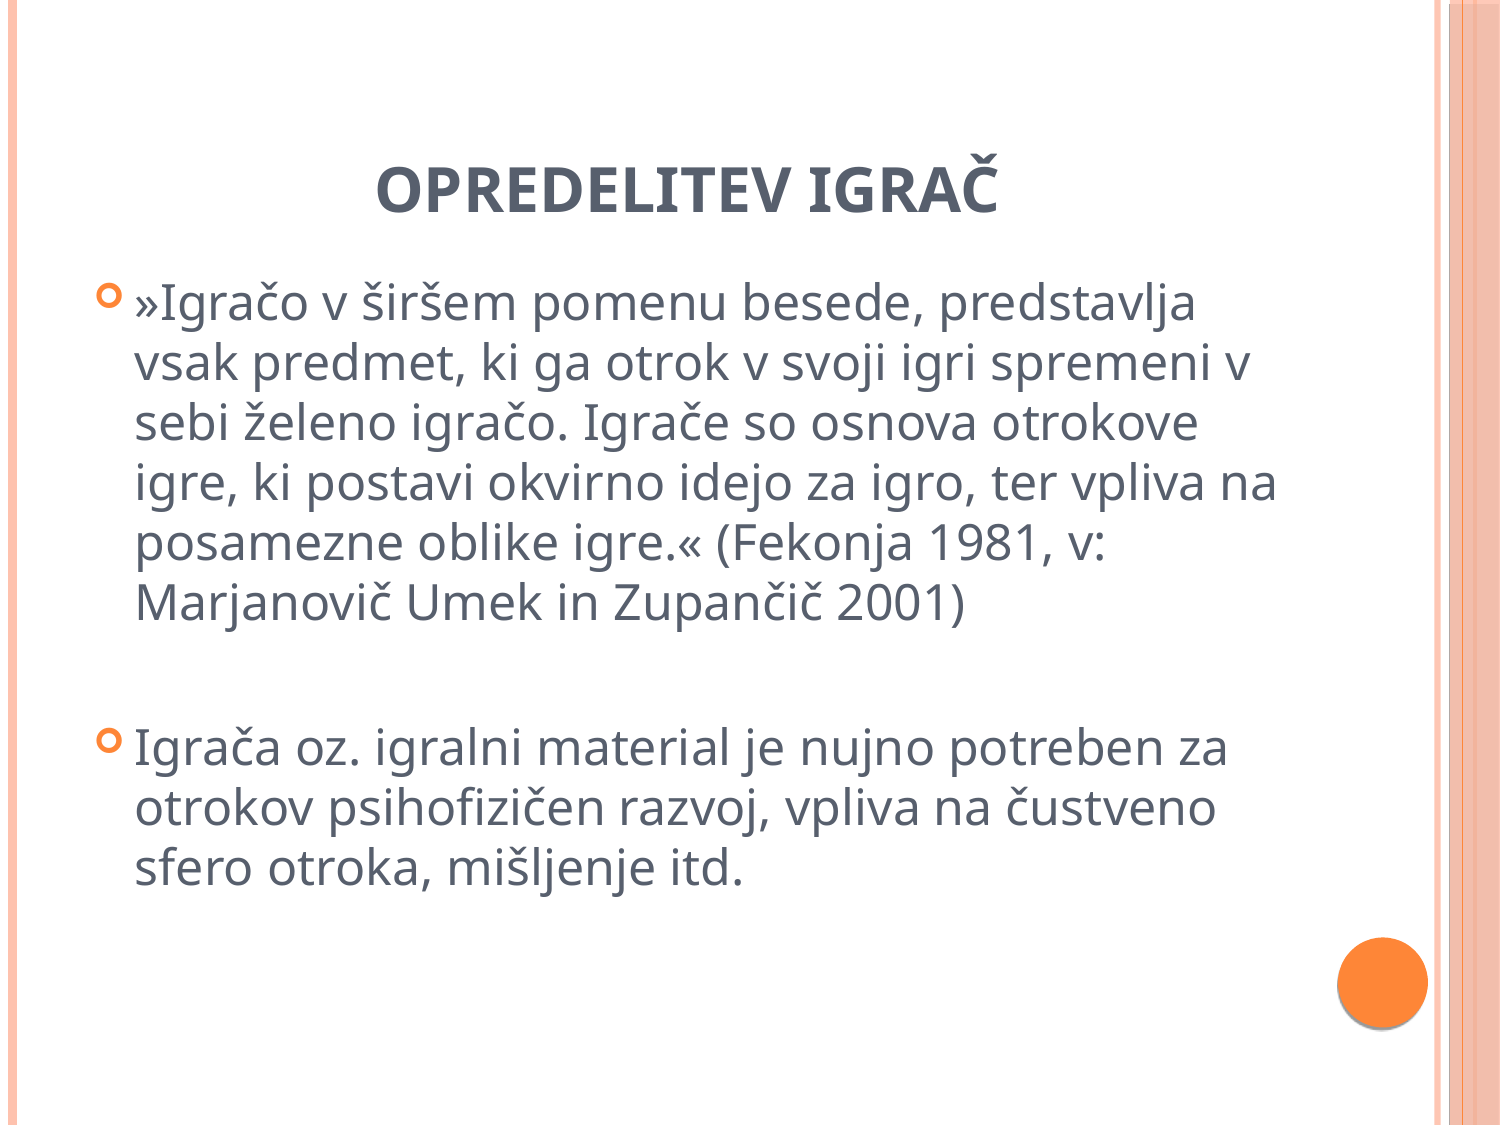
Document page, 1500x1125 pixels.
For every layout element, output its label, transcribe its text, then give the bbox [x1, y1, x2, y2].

list »Igračo v širšem pomenu besede, predstavlja vsak predmet, ki ga otrok v svoji igri spremeni v sebi želeno igračo. Igrače so osnova otrokove igre, ki postavi okvirno idejo za igro, ter vpliva na posamezne oblike igre.« (Fekonja 1981, v: Marjanovič Umek in Zupančič 2001) Igrača oz. igralni material je nujno potreben za otrokov psihofizičen razvoj, vpliva na čustveno sfero otroka, mišljenje itd. [75, 262, 1300, 1062]
title Opredelitev igrač [75, 45, 1300, 233]
